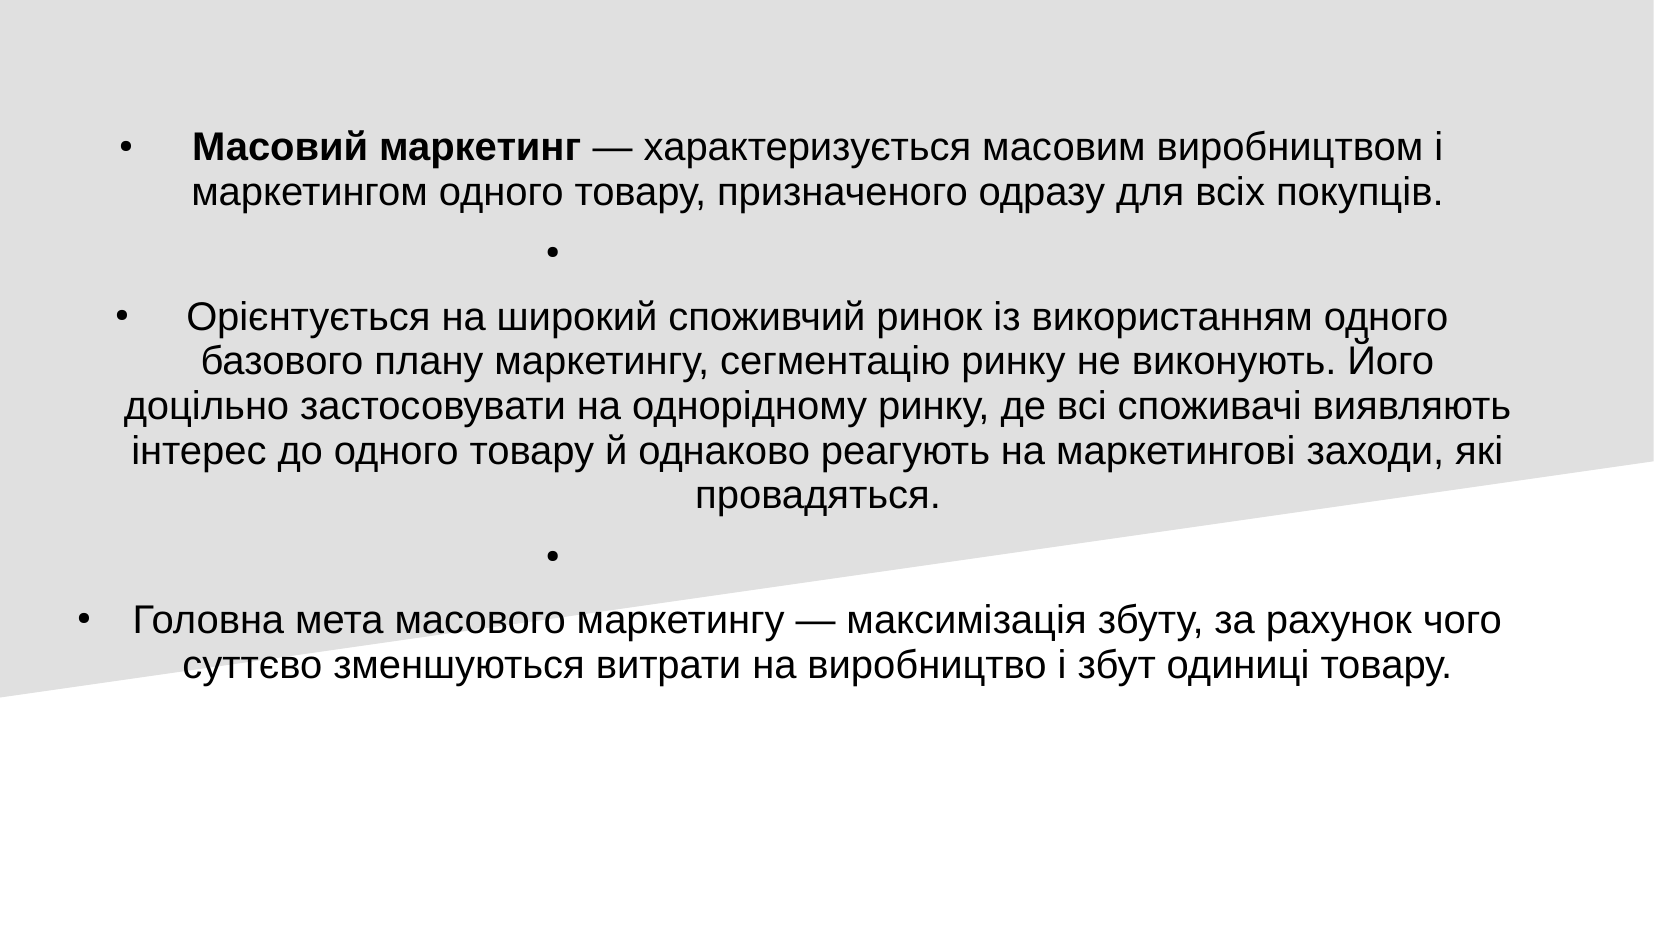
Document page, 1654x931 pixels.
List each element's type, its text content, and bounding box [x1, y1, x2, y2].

list Масовий маркетинг — характеризується масовим виробництвом і маркетингом одного товару, призначеного одразу для всіх покупців. Орієнтується на широкий споживчий ринок із використанням одного базового плану маркетингу, сегментацію ринку не виконують. Його доцільно застосовувати на однорідному ринку, де всі споживачі виявляють інтерес до одного товару й однаково реагують на маркетингові заходи, які провадяться. Головна мета масового маркетингу — максимізація збуту, за рахунок чого суттєво зменшуються витрати на виробництво і збут одиниці товару. [71, 124, 1516, 697]
